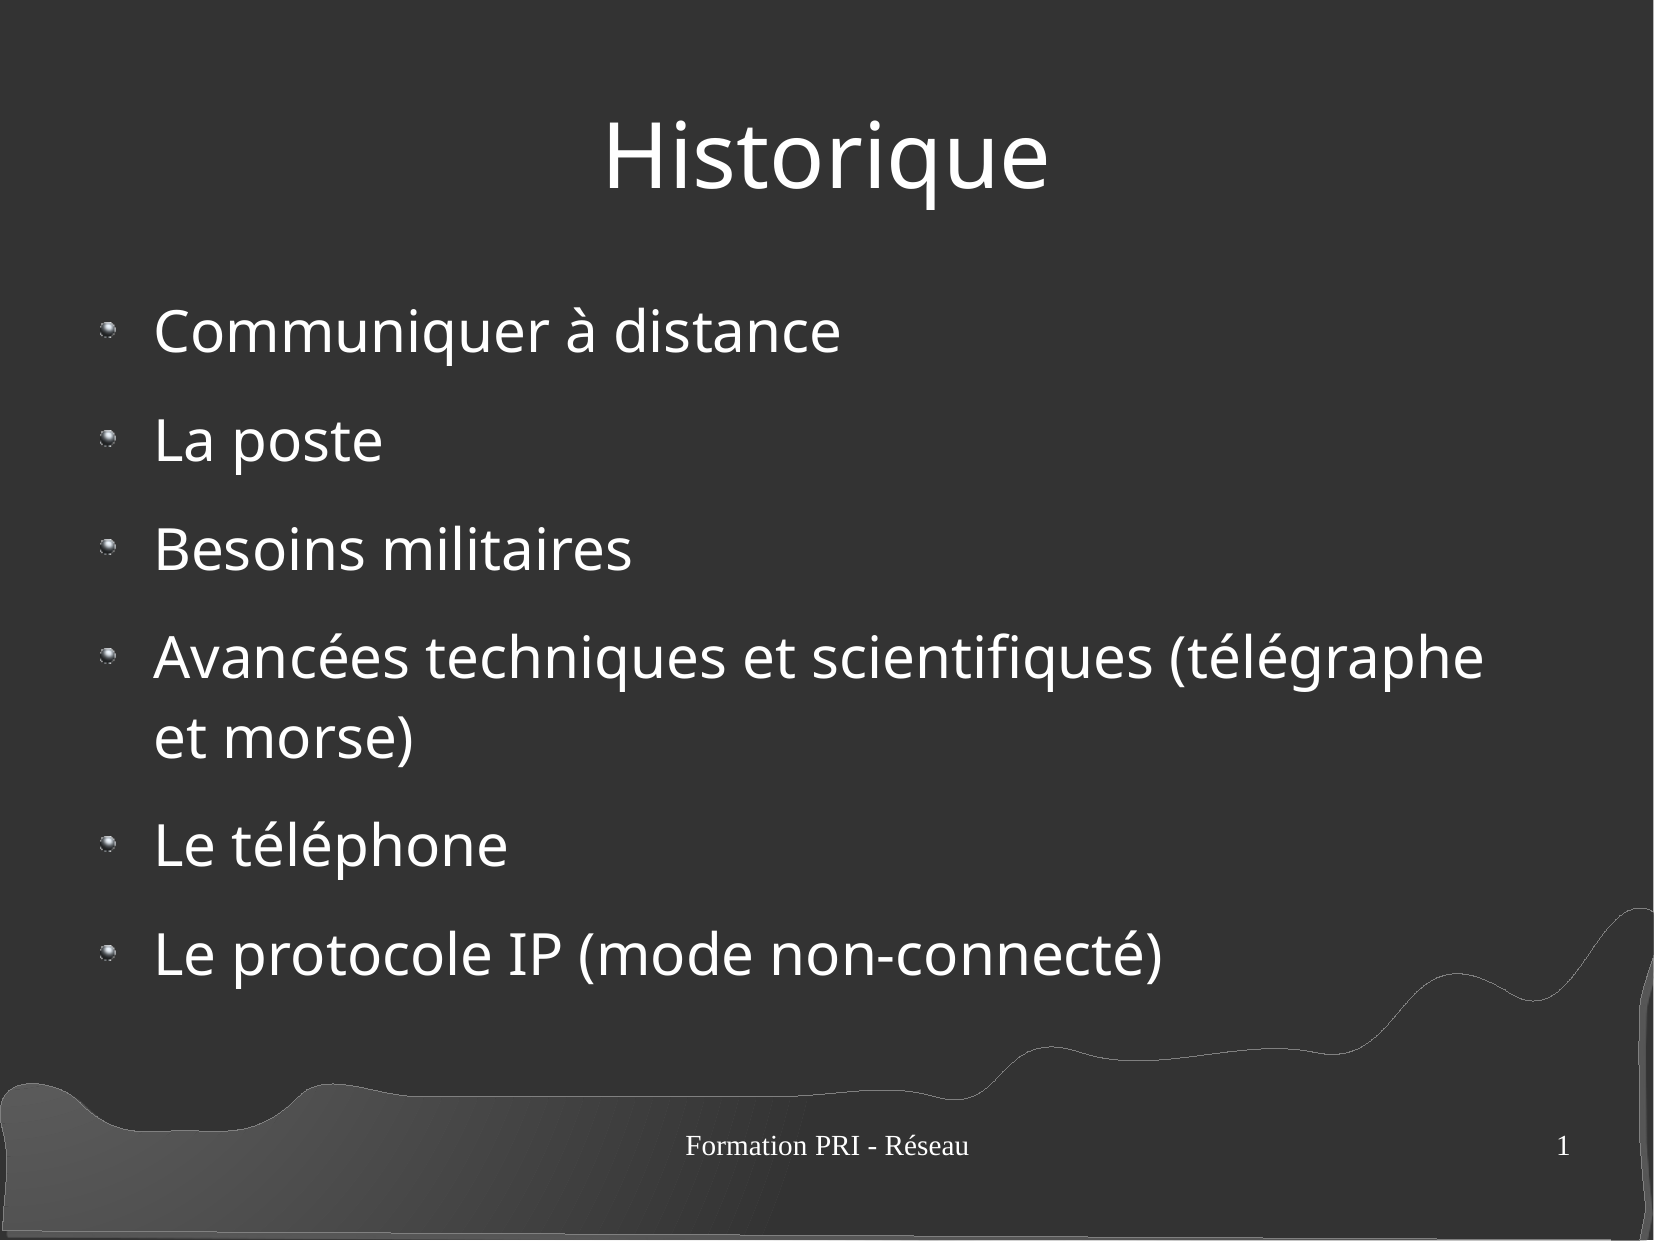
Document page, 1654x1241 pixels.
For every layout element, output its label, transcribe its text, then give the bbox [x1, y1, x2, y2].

title Historique [82, 49, 1571, 257]
list Communiquer à distance La poste Besoins militaires Avancées techniques et scientifiques (télégraphe et morse) Le téléphone Le protocole IP (mode non-connecté) [82, 290, 1538, 1010]
